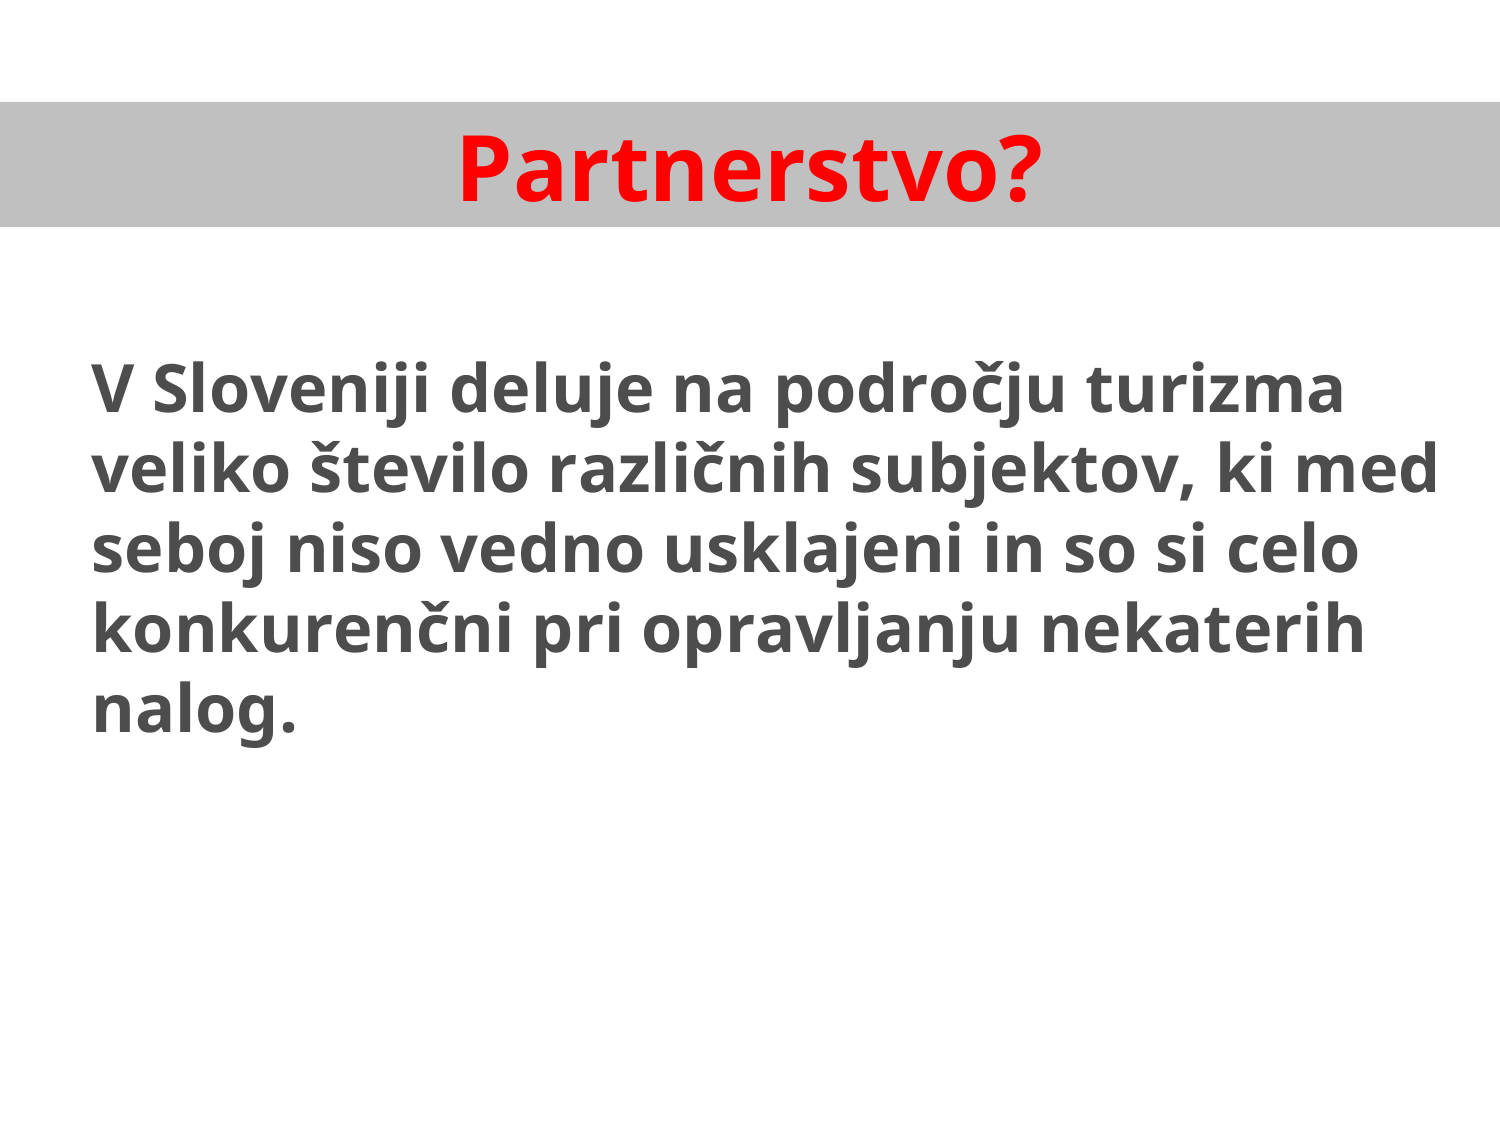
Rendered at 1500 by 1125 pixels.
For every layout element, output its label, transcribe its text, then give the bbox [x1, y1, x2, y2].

text_box V Sloveniji deluje na področju turizma veliko število različnih subjektov, ki med seboj niso vedno usklajeni in so si celo konkurenčni pri opravljanju nekaterih nalog. [76, 337, 1483, 754]
text_box Partnerstvo? [0, 101, 1500, 228]
